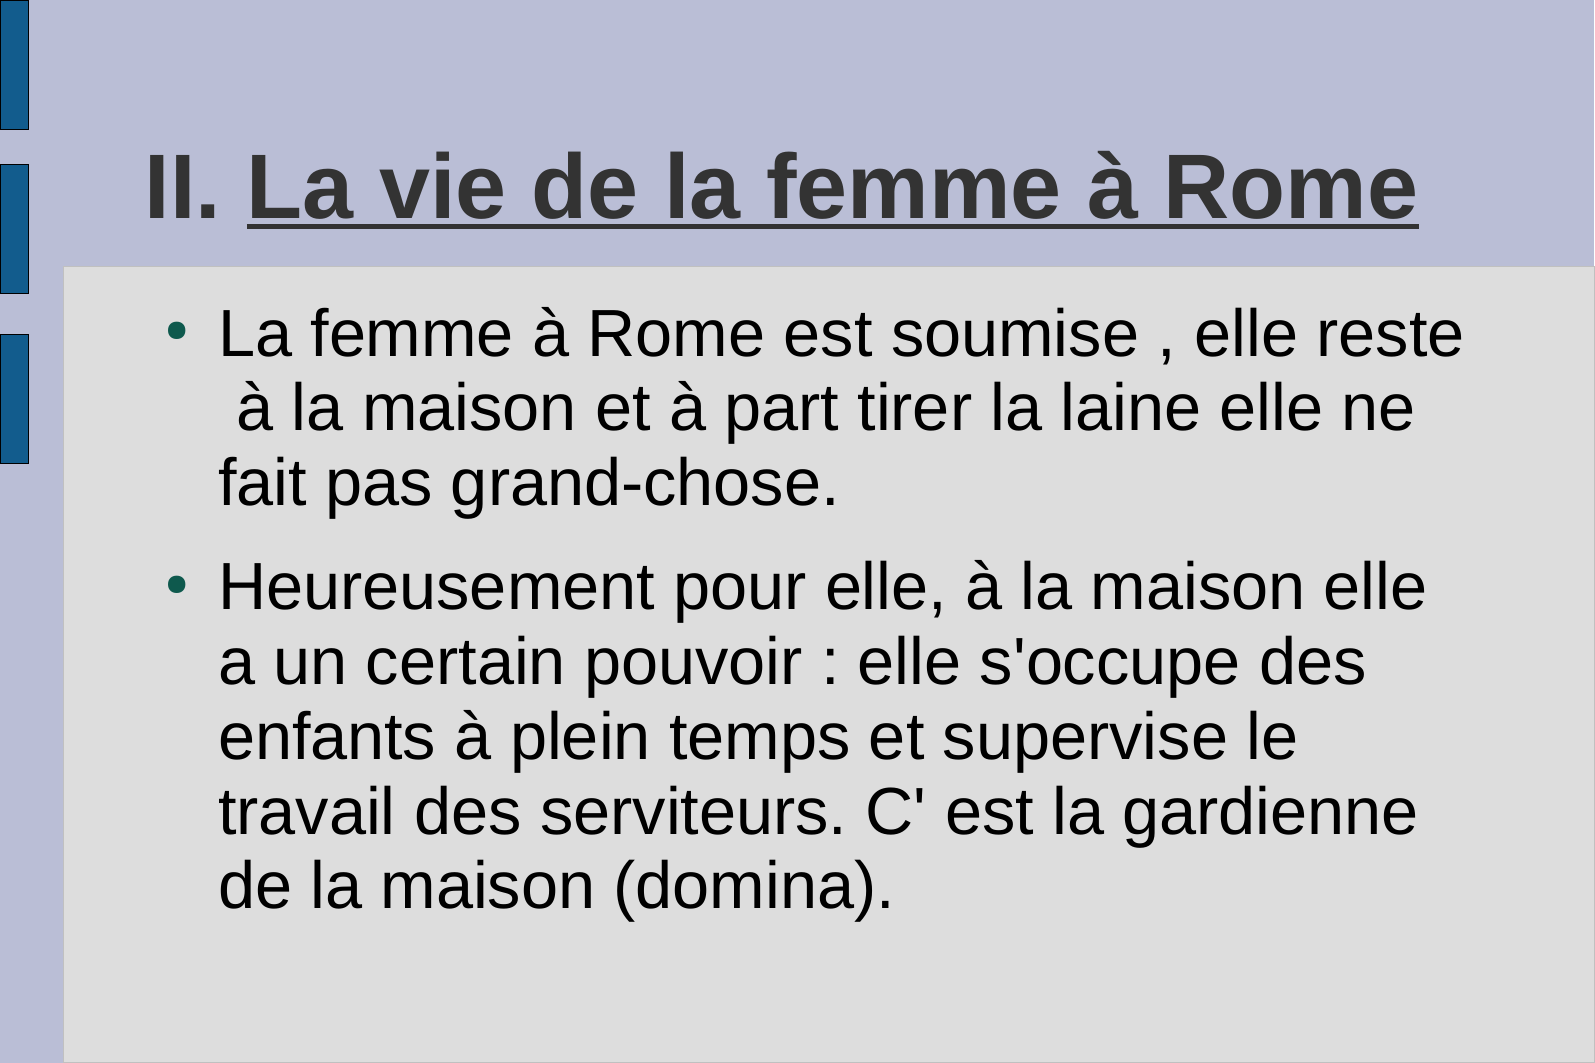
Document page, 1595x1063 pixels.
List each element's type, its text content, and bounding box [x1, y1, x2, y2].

list La femme à Rome est soumise , elle reste à la maison et à part tirer la laine elle ne fait pas grand-chose. Heureusement pour elle, à la maison elle a un certain pouvoir : elle s'occupe des enfants à plein temps et supervise le travail des serviteurs. C' est la gardienne de la maison (domina). [147, 295, 1479, 966]
title II. La vie de la femme à Rome [85, 98, 1479, 276]
